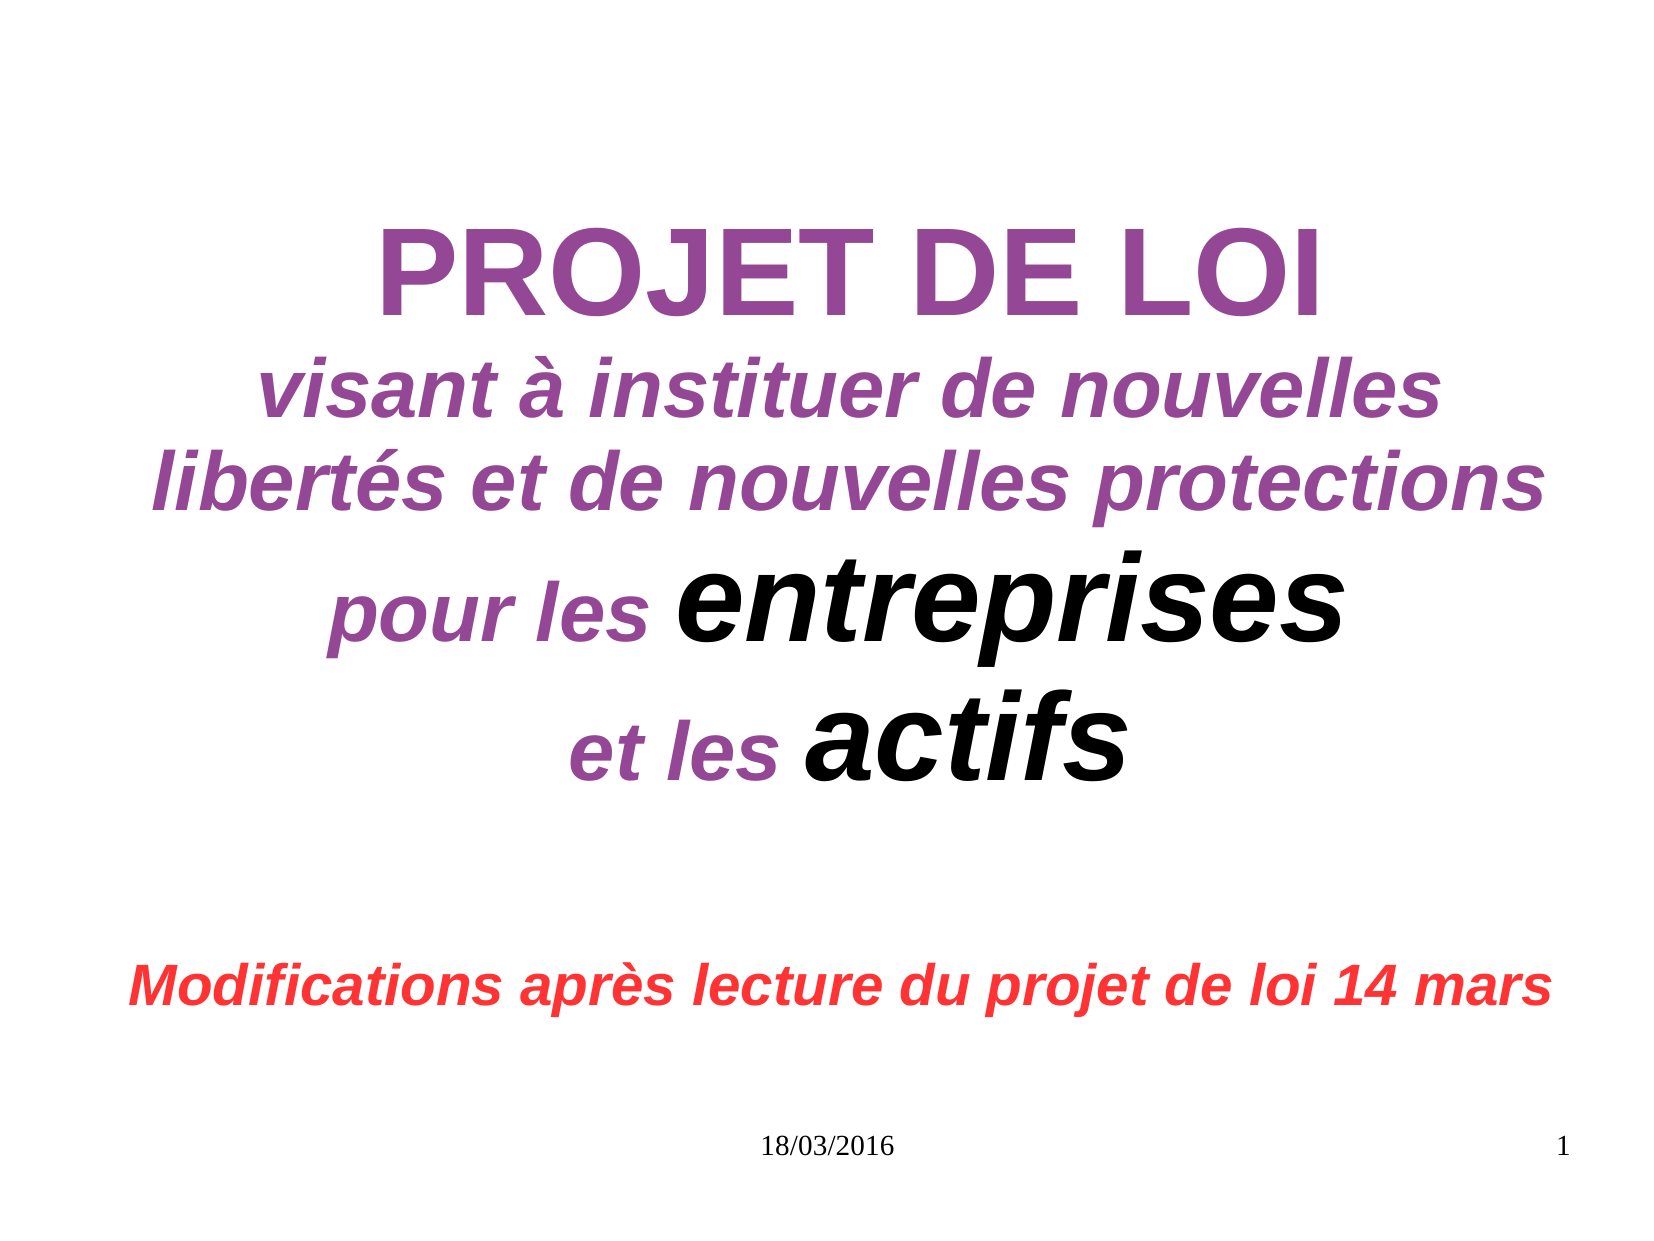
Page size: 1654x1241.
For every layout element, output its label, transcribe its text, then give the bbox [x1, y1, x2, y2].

subtitle PROJET DE LOI visant à instituer de nouvelles libertés et de nouvelles protections pour les entreprises et les actifs Modifications après lecture du projet de loi 14 mars [106, 106, 1595, 1114]
